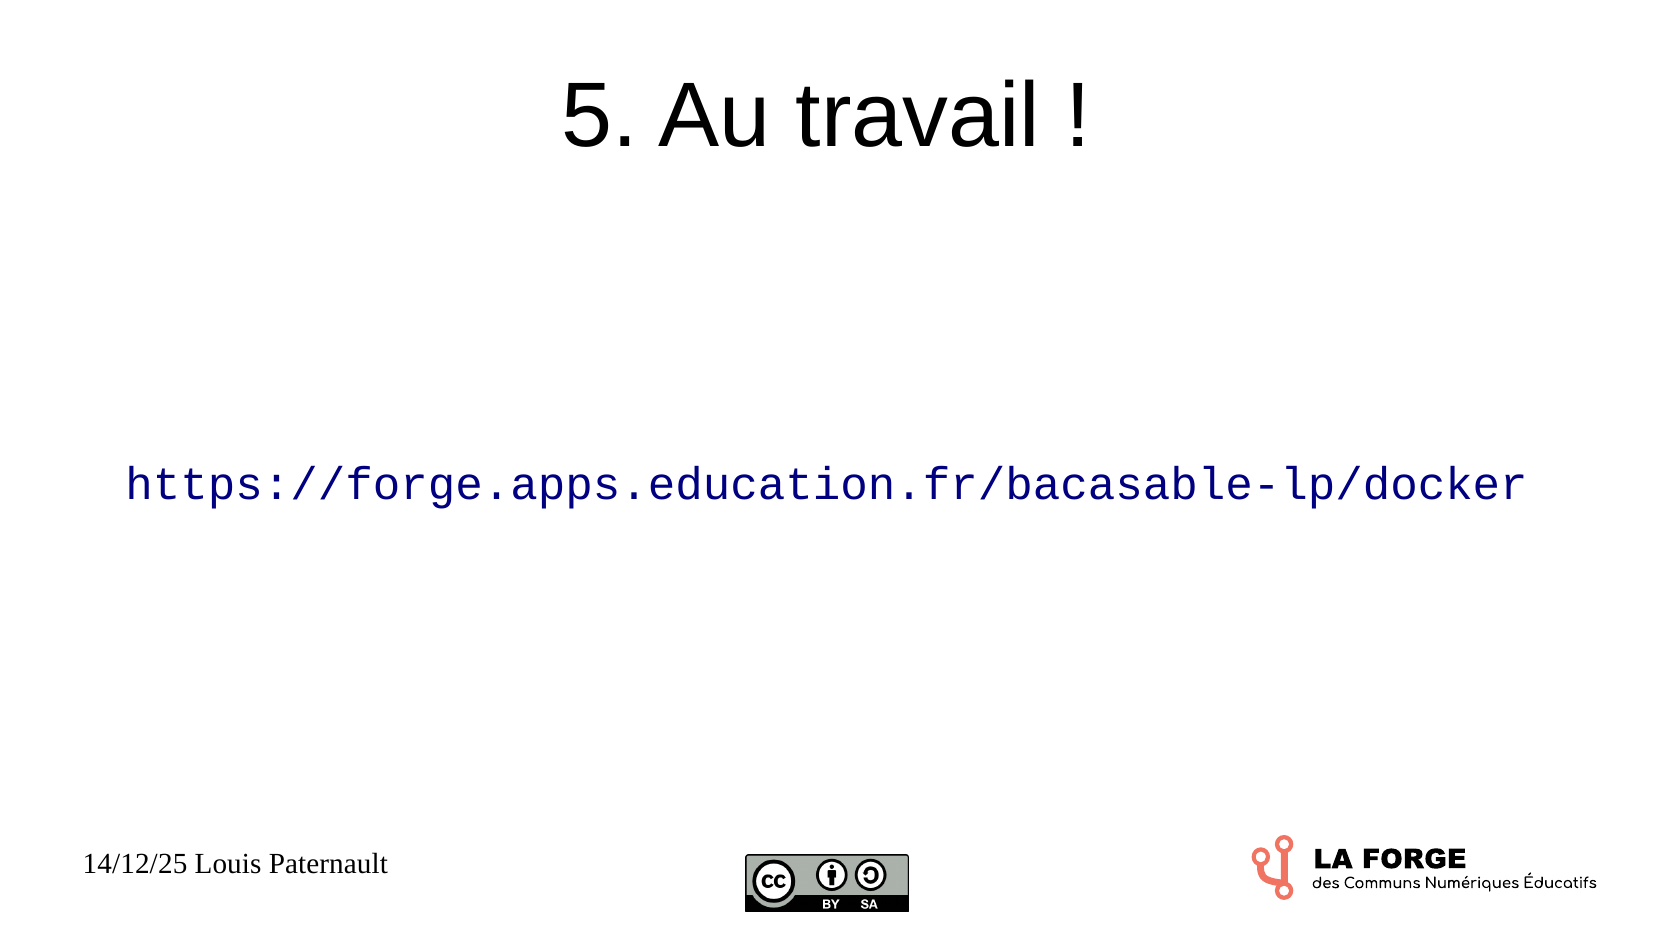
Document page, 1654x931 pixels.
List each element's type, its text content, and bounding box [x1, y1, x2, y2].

picture [745, 854, 909, 912]
title 5. Au travail ! [82, 37, 1571, 193]
list https://forge.apps.education.fr/bacasable-lp/docker [82, 217, 1571, 758]
